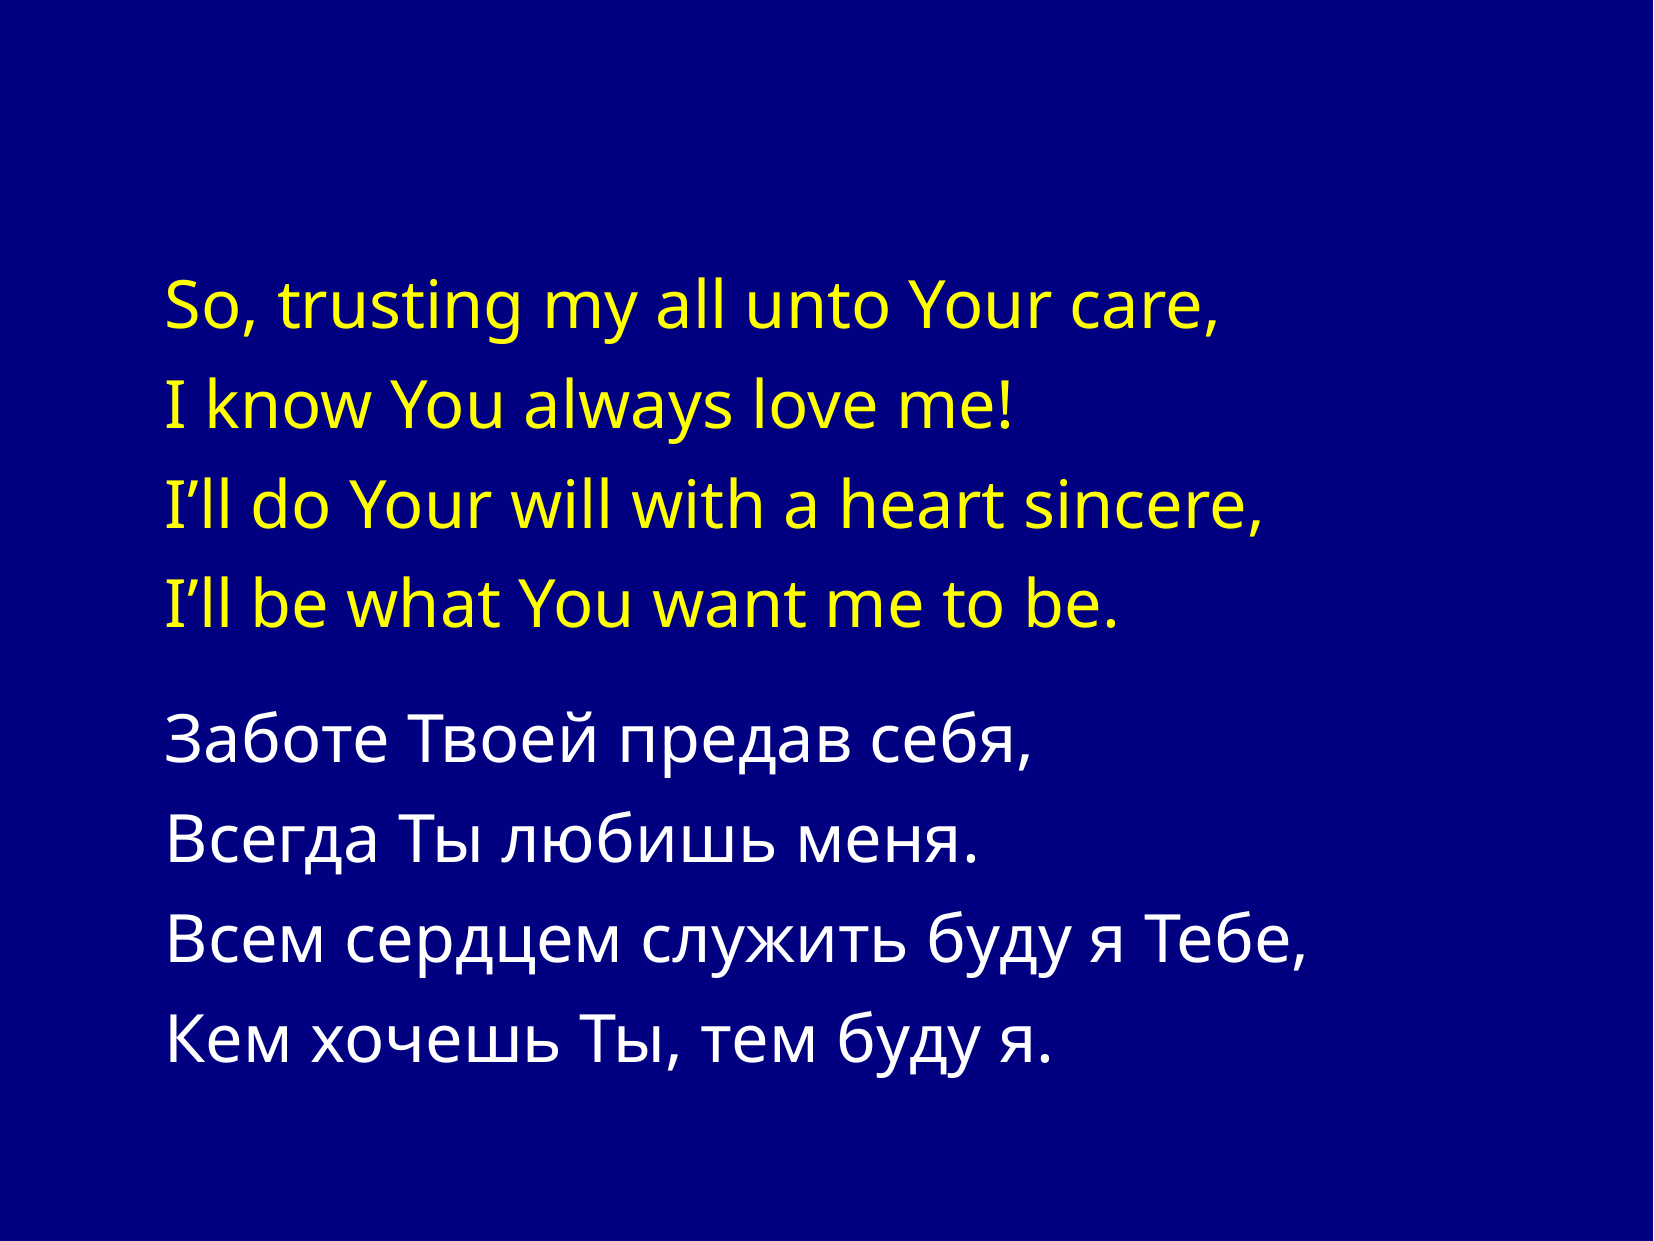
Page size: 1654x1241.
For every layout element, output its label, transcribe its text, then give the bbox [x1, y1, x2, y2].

text_box Заботе Твоей предав себя, Всегда Ты любишь меня. Всем сердцем служить буду я Тебе, Кем хочешь Ты, тем буду я. [37, 675, 1576, 1163]
text_box So, trusting my all unto Your care, I know You always love me! I’ll do Your will with a heart sincere, I’ll be what You want me to be. [37, 150, 1653, 638]
